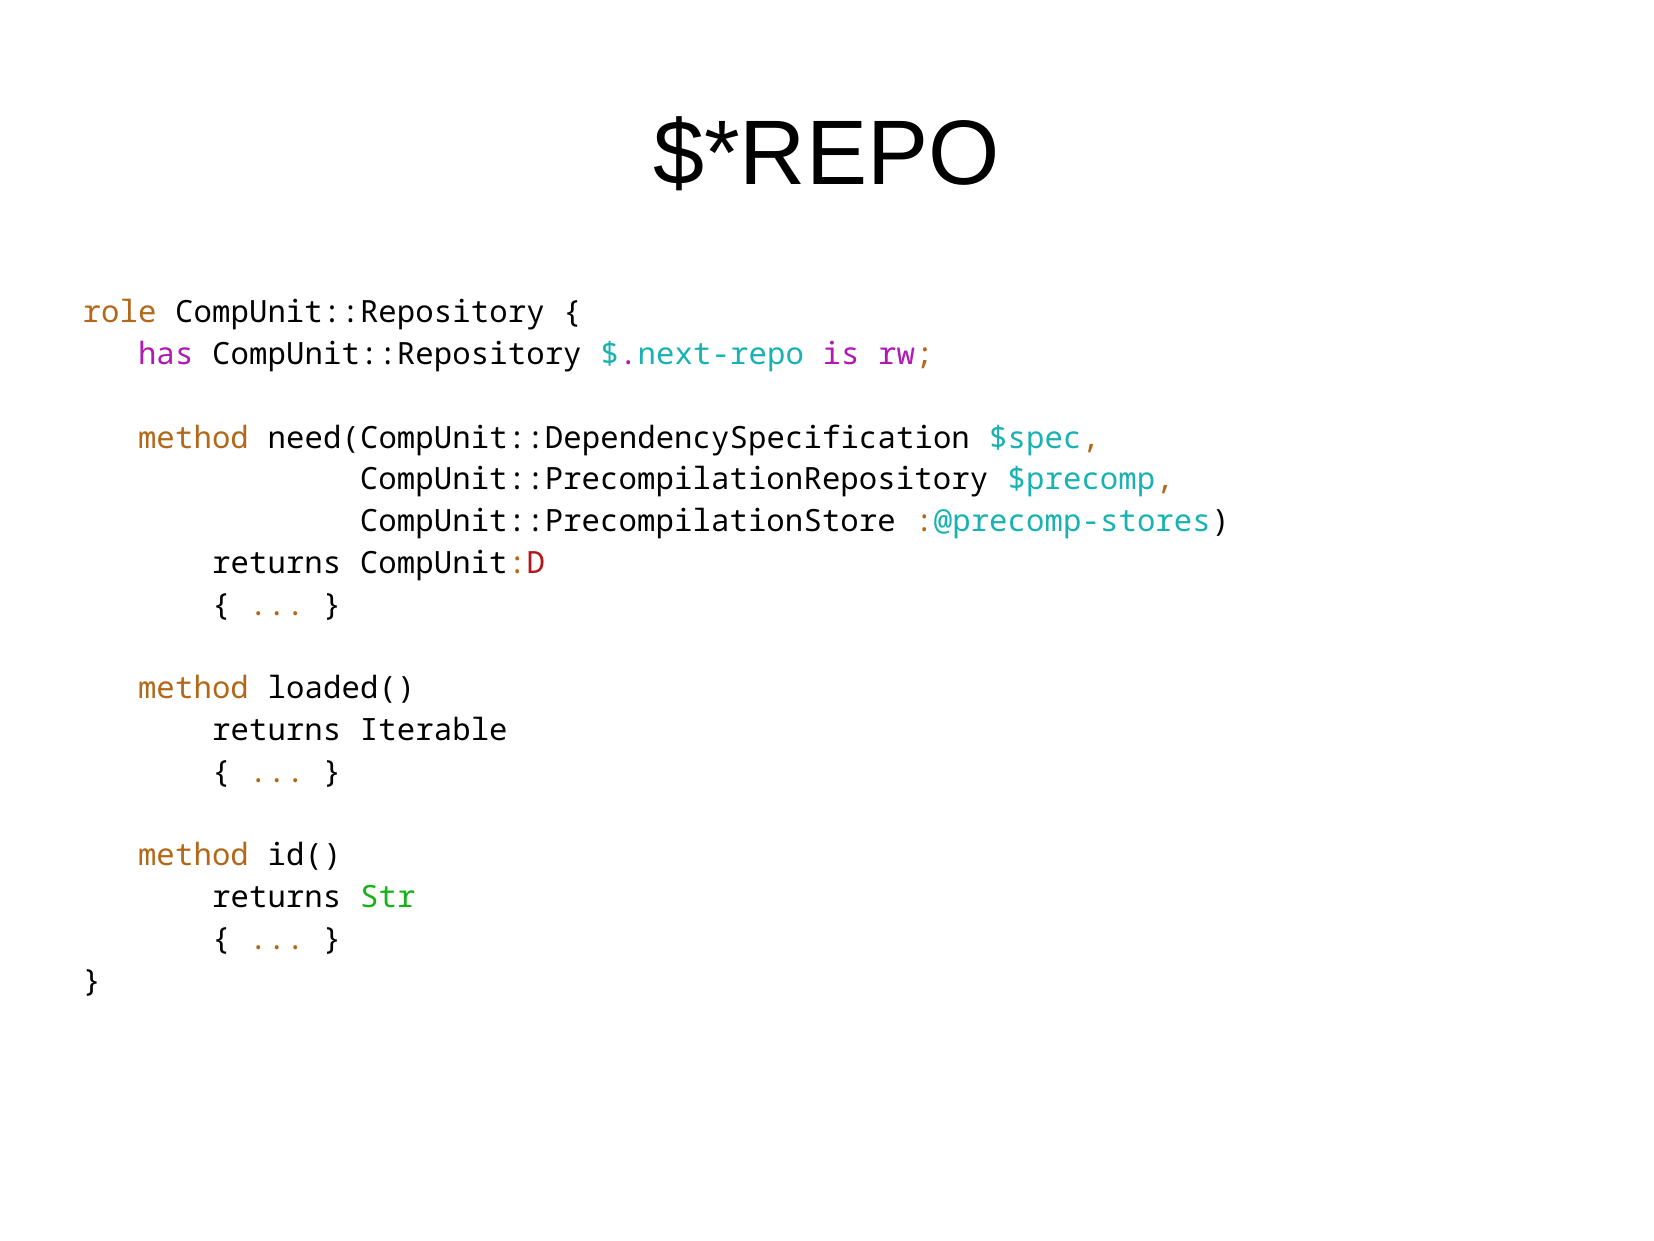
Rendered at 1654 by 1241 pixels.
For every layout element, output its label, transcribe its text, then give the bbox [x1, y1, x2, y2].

title $*REPO [82, 49, 1571, 257]
list role CompUnit::Repository { has CompUnit::Repository $.next-repo is rw; method need(CompUnit::DependencySpecification $spec, CompUnit::PrecompilationRepository $precomp, CompUnit::PrecompilationStore :@precomp-stores) returns CompUnit:D { ... } method loaded() returns Iterable { ... } method id() returns Str { ... } } [82, 290, 1571, 1010]
